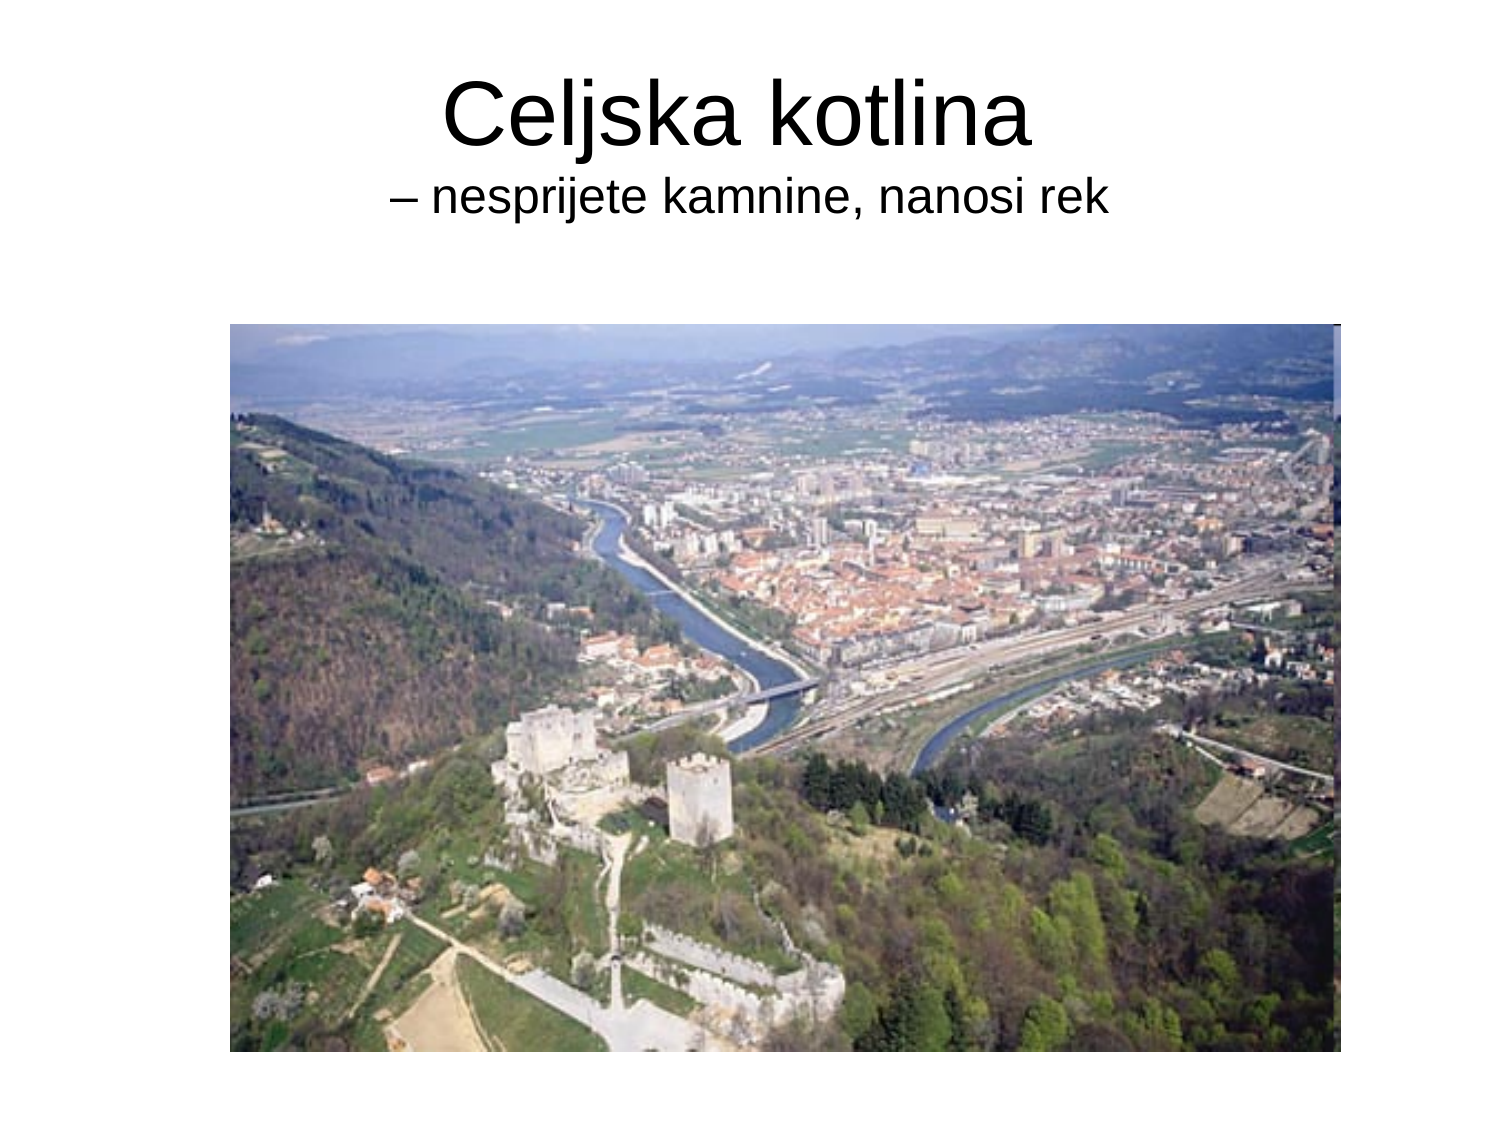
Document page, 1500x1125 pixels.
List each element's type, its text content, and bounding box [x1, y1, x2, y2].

title Celjska kotlina – nesprijete kamnine, nanosi rek [75, 45, 1426, 233]
picture [230, 324, 1341, 1052]
